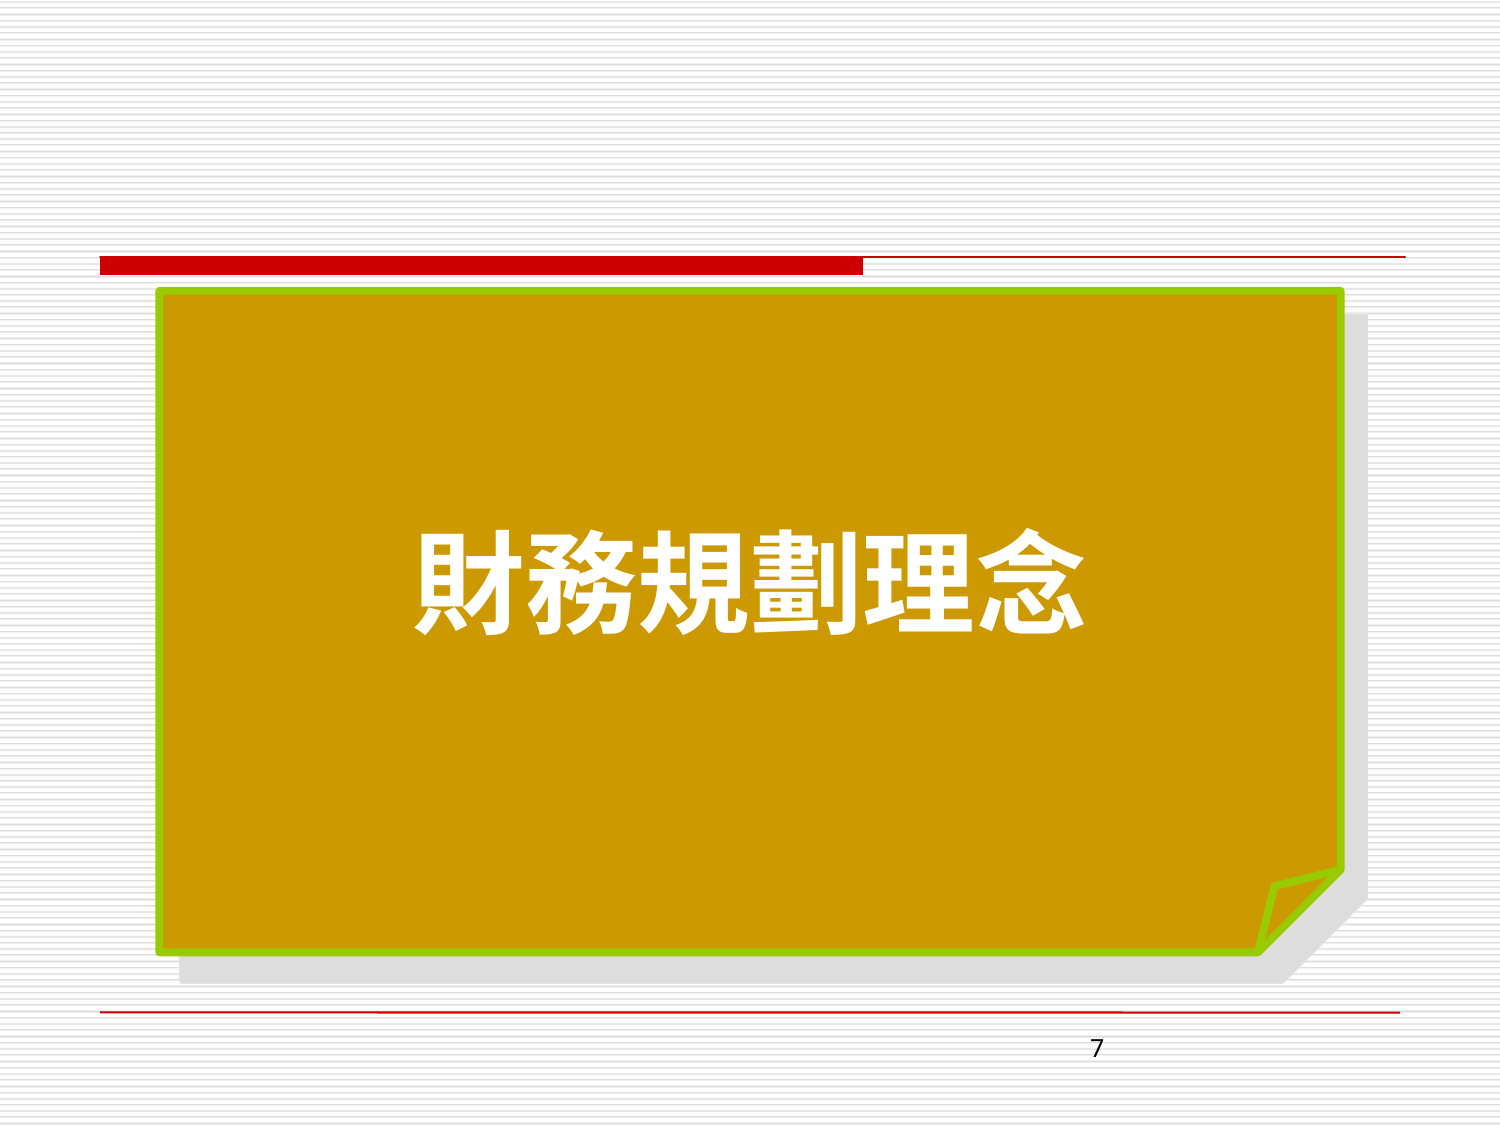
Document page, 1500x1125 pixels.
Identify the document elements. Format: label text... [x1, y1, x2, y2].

text_box [1074, 1024, 1400, 1103]
text_box 財務規劃理念 [159, 290, 1341, 953]
